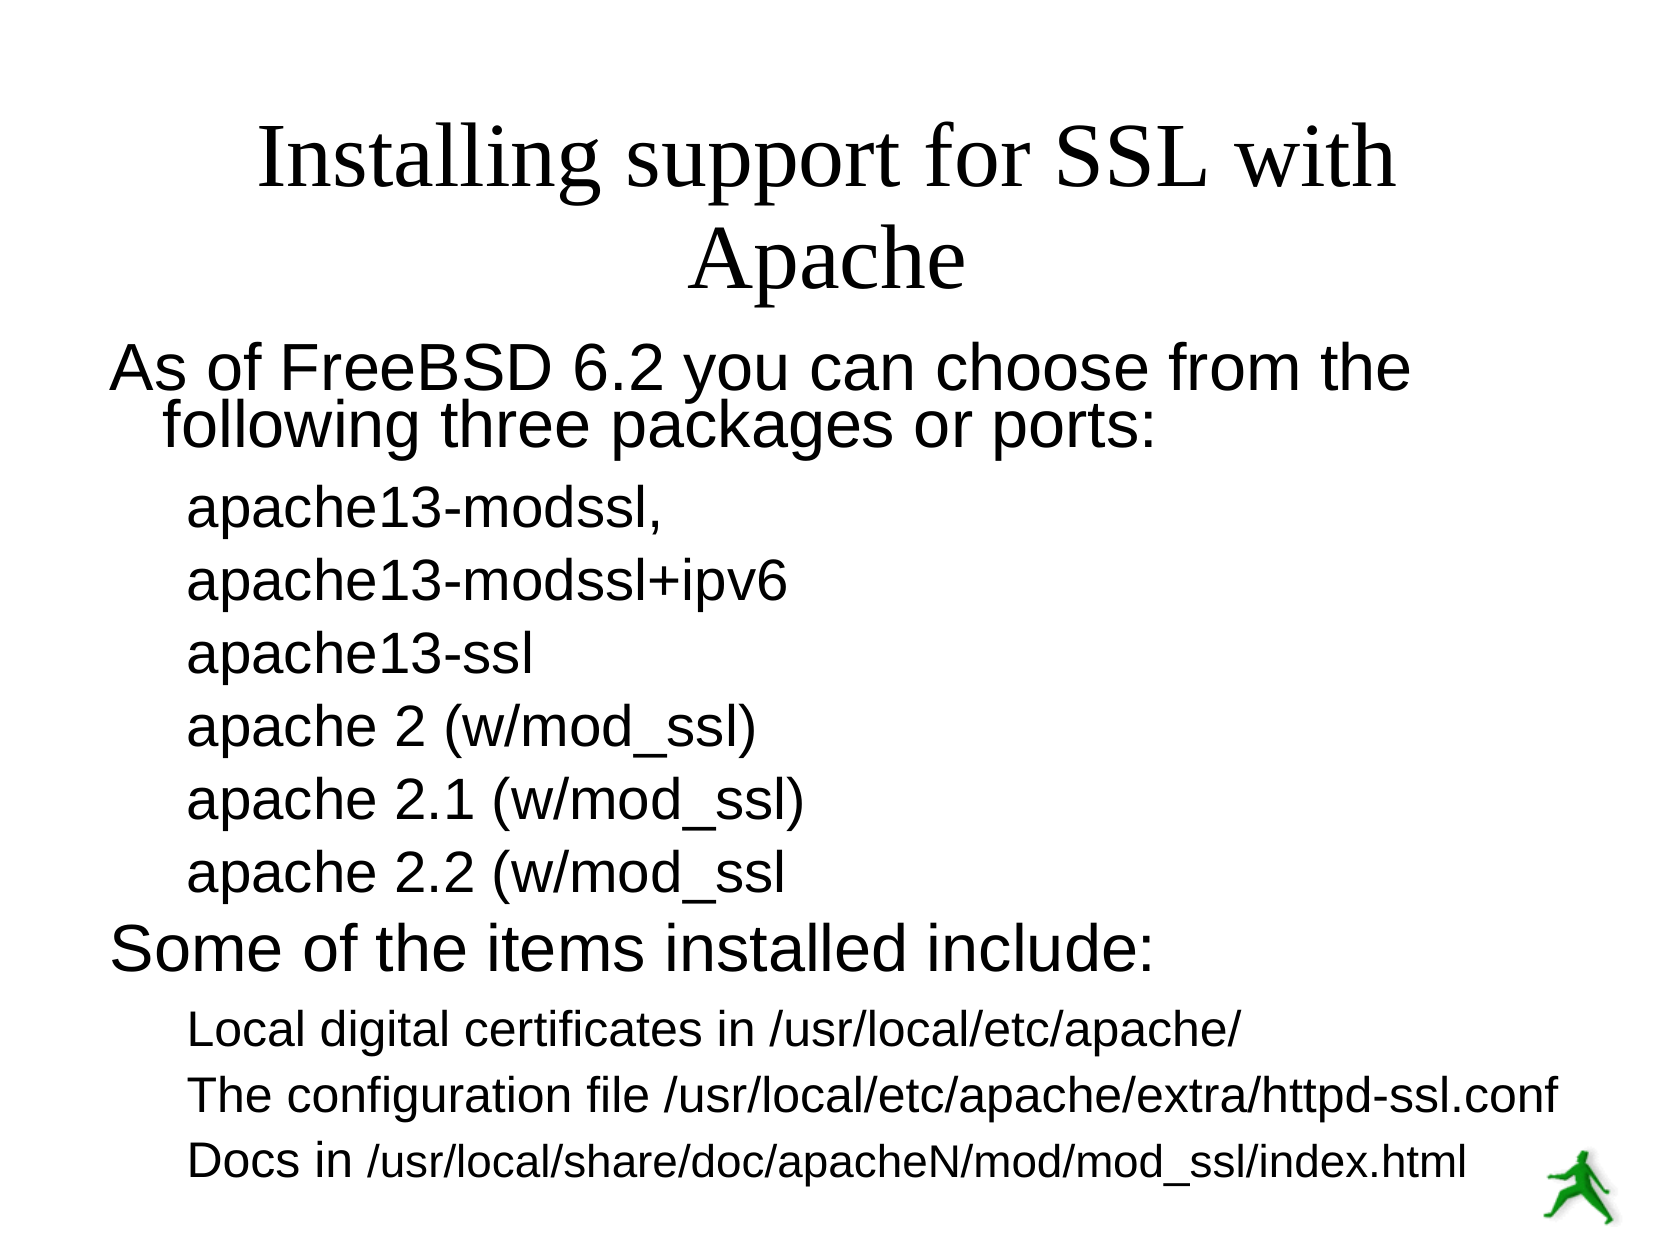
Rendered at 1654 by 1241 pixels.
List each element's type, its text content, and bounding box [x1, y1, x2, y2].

title Installing support for SSL with Apache [121, 79, 1534, 334]
list As of FreeBSD 6.2 you can choose from the following three packages or ports: apache13-modssl, apache13-modssl+ipv6 apache13-ssl apache 2 (w/mod_ssl) apache 2.1 (w/mod_ssl) apache 2.2 (w/mod_ssl Some of the items installed include: Local digital certificates in /usr/local/etc/apache/ The configuration file /usr/local/etc/apache/extra/httpd-ssl.conf Docs in /usr/local/share/doc/apacheN/mod/mod_ssl/index.html [92, 344, 1621, 1205]
picture [1541, 1135, 1634, 1227]
